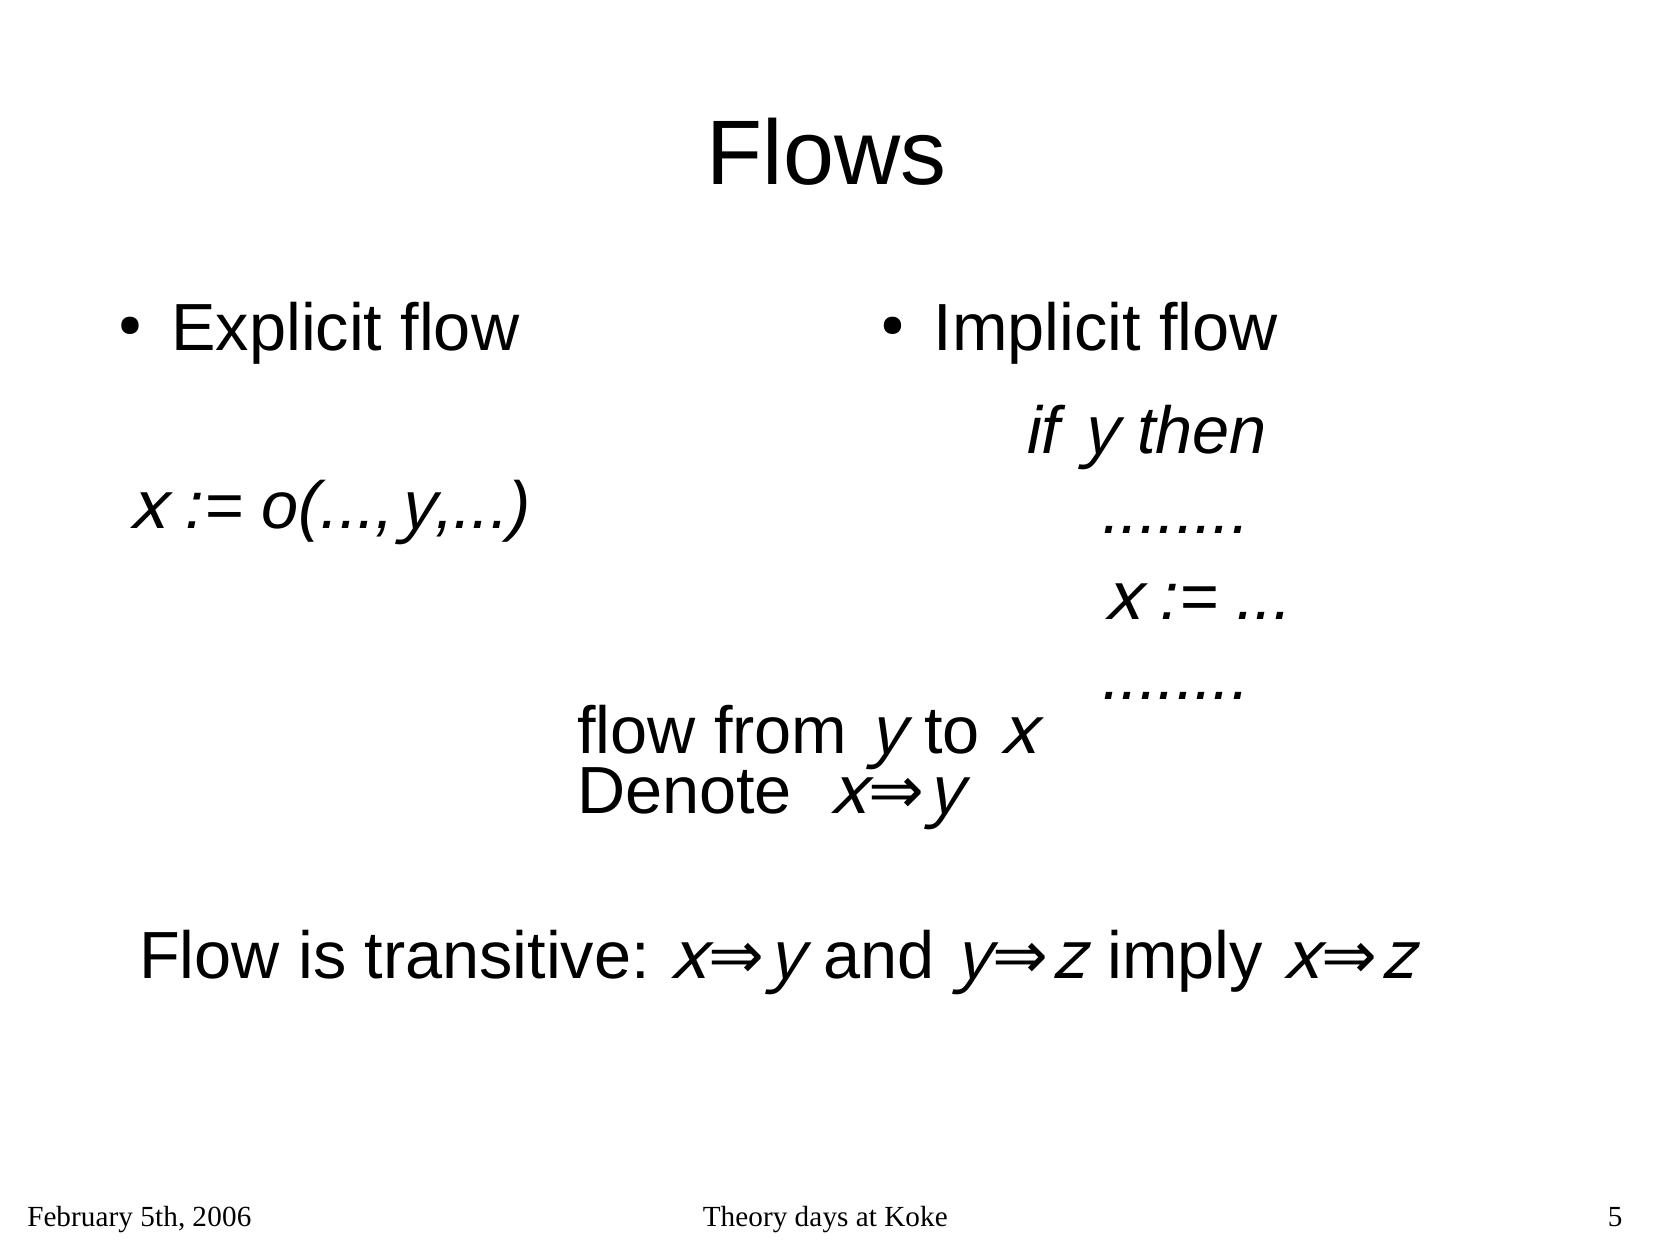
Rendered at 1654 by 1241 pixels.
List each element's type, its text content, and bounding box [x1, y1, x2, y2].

title Flows [82, 49, 1571, 257]
list Implicit flow [845, 290, 1572, 376]
list Explicit flow [82, 290, 809, 376]
text_box flow from y to x [562, 675, 1076, 771]
text_box x := o(...,y,...) [112, 450, 601, 546]
text_box Denote x⇒y [562, 734, 1013, 863]
text_box if y then ........ x := ... ........ [1012, 375, 1351, 701]
text_box Flow is transitive: x⇒y and y⇒z imply x⇒z [124, 900, 1484, 1028]
